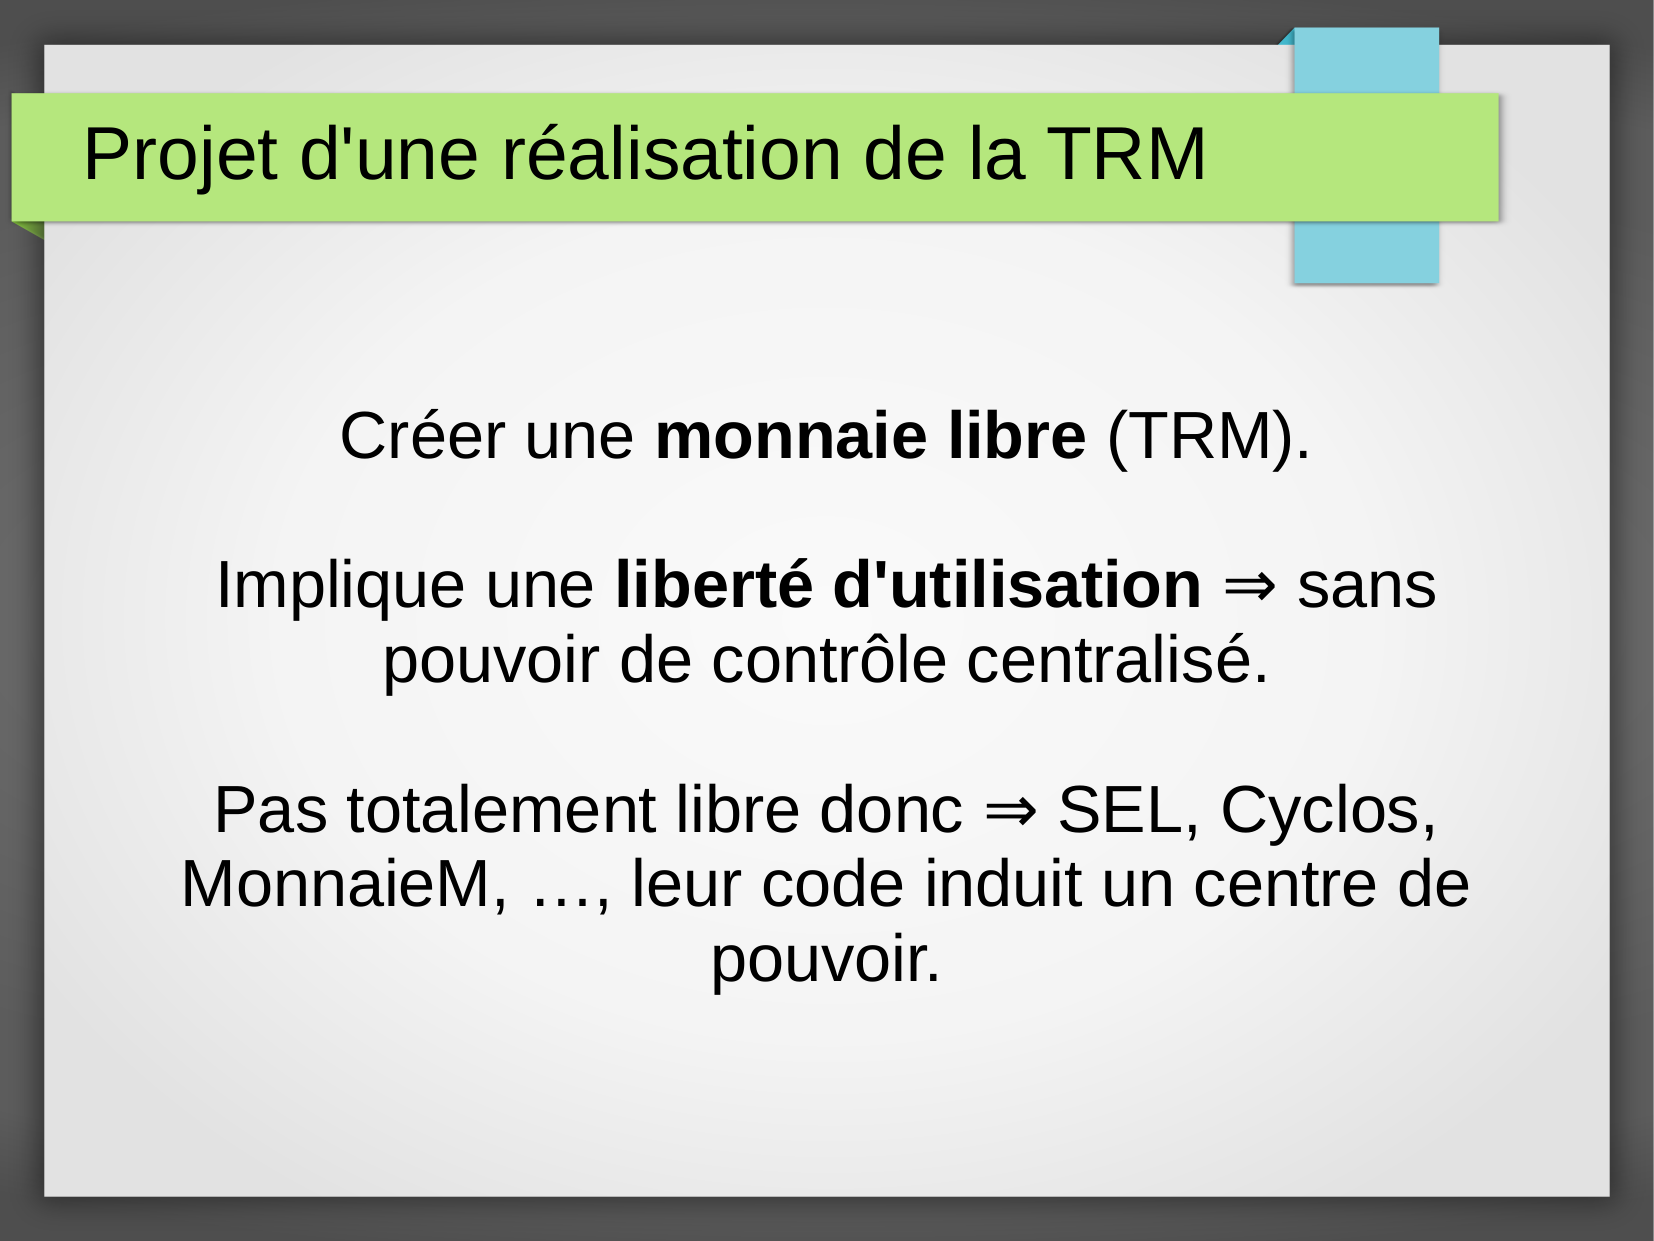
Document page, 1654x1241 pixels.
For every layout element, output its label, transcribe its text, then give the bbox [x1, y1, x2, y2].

title Projet d'une réalisation de la TRM [82, 94, 1489, 213]
picture [0, 0, 1654, 1241]
text_box Créer une monnaie libre (TRM). Implique une liberté d'utilisation ⇒ sans pouvoir de contrôle centralisé. Pas totalement libre donc ⇒ SEL, Cyclos, MonnaieM, …, leur code induit un centre de pouvoir. [82, 295, 1571, 1099]
